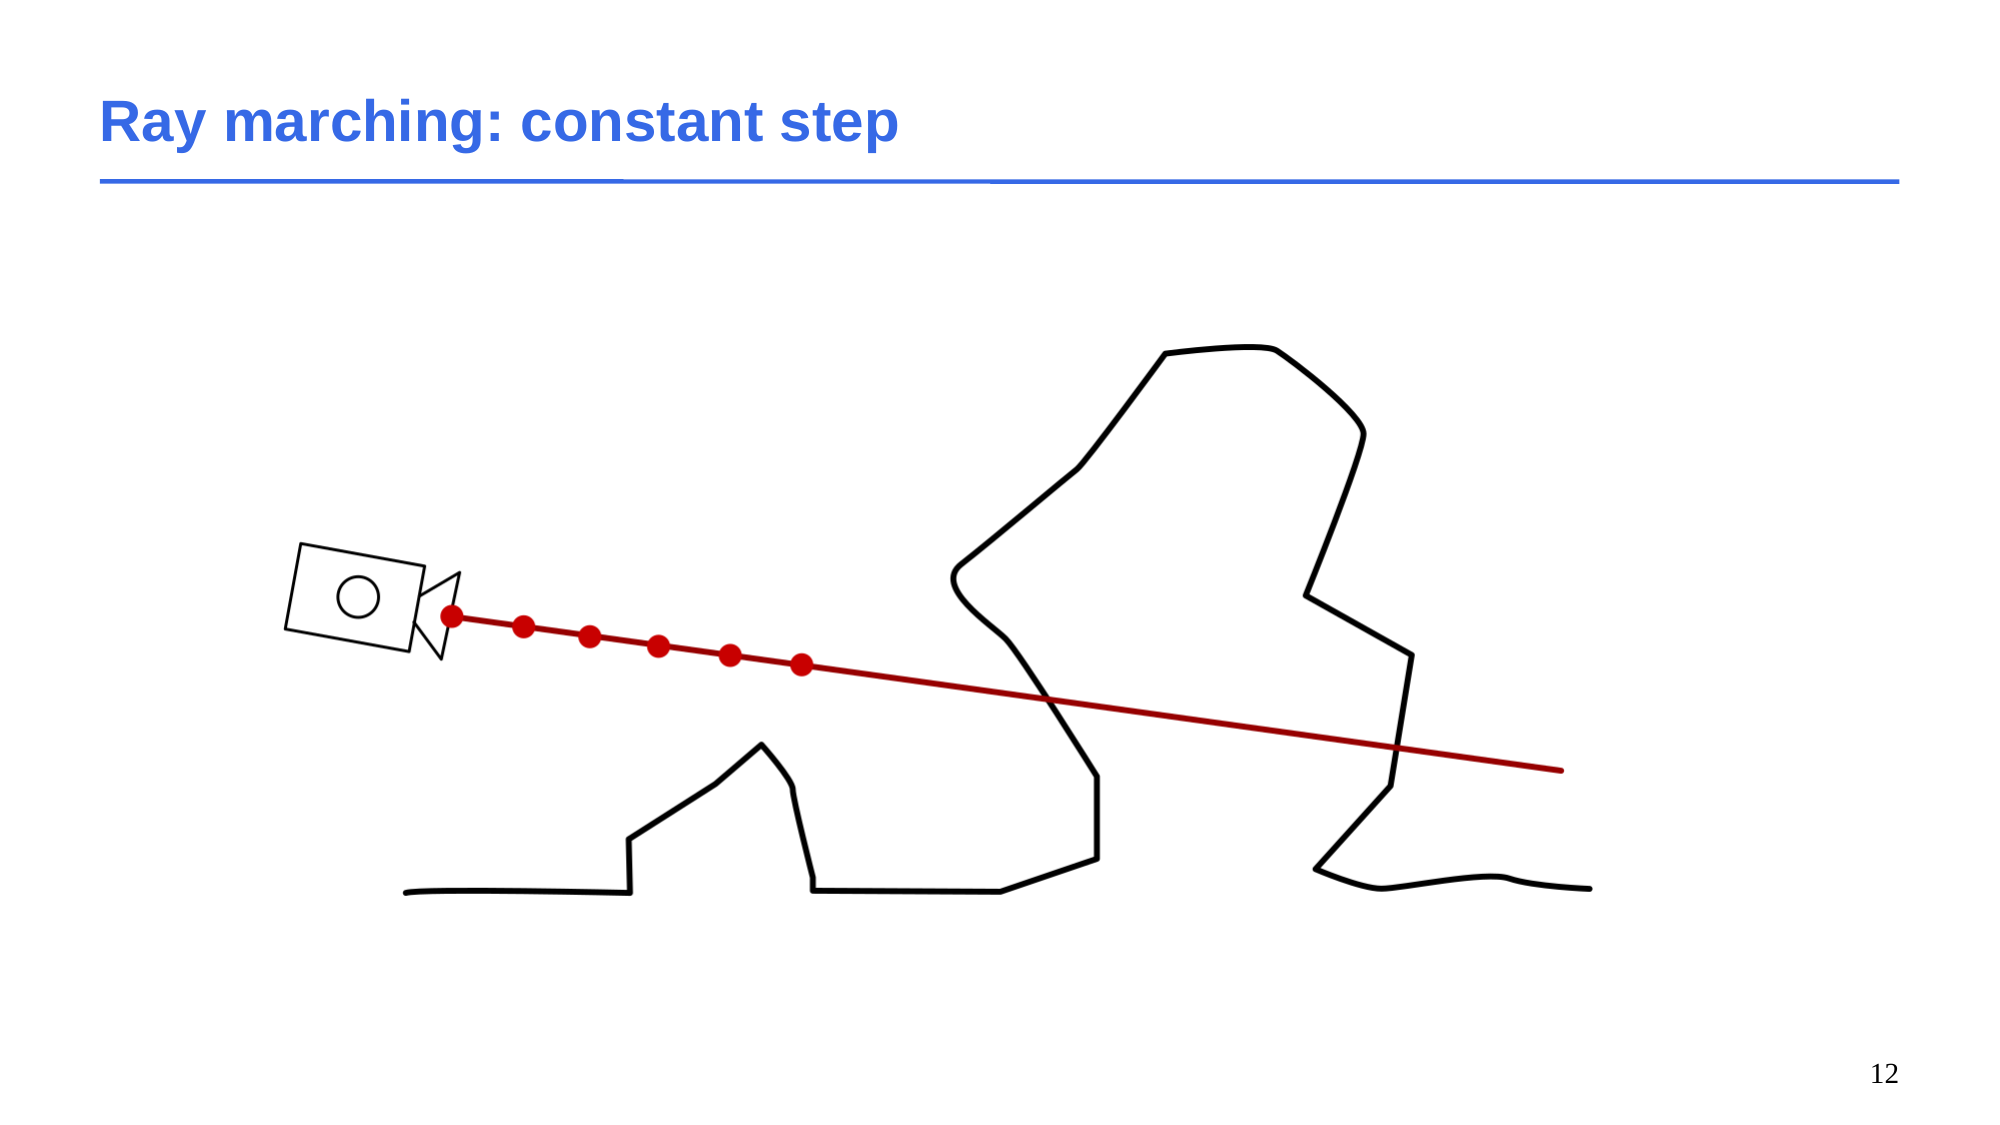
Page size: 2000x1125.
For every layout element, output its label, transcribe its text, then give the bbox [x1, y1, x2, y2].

title Ray marching: constant step [99, 27, 1900, 215]
picture [176, 302, 1726, 1048]
